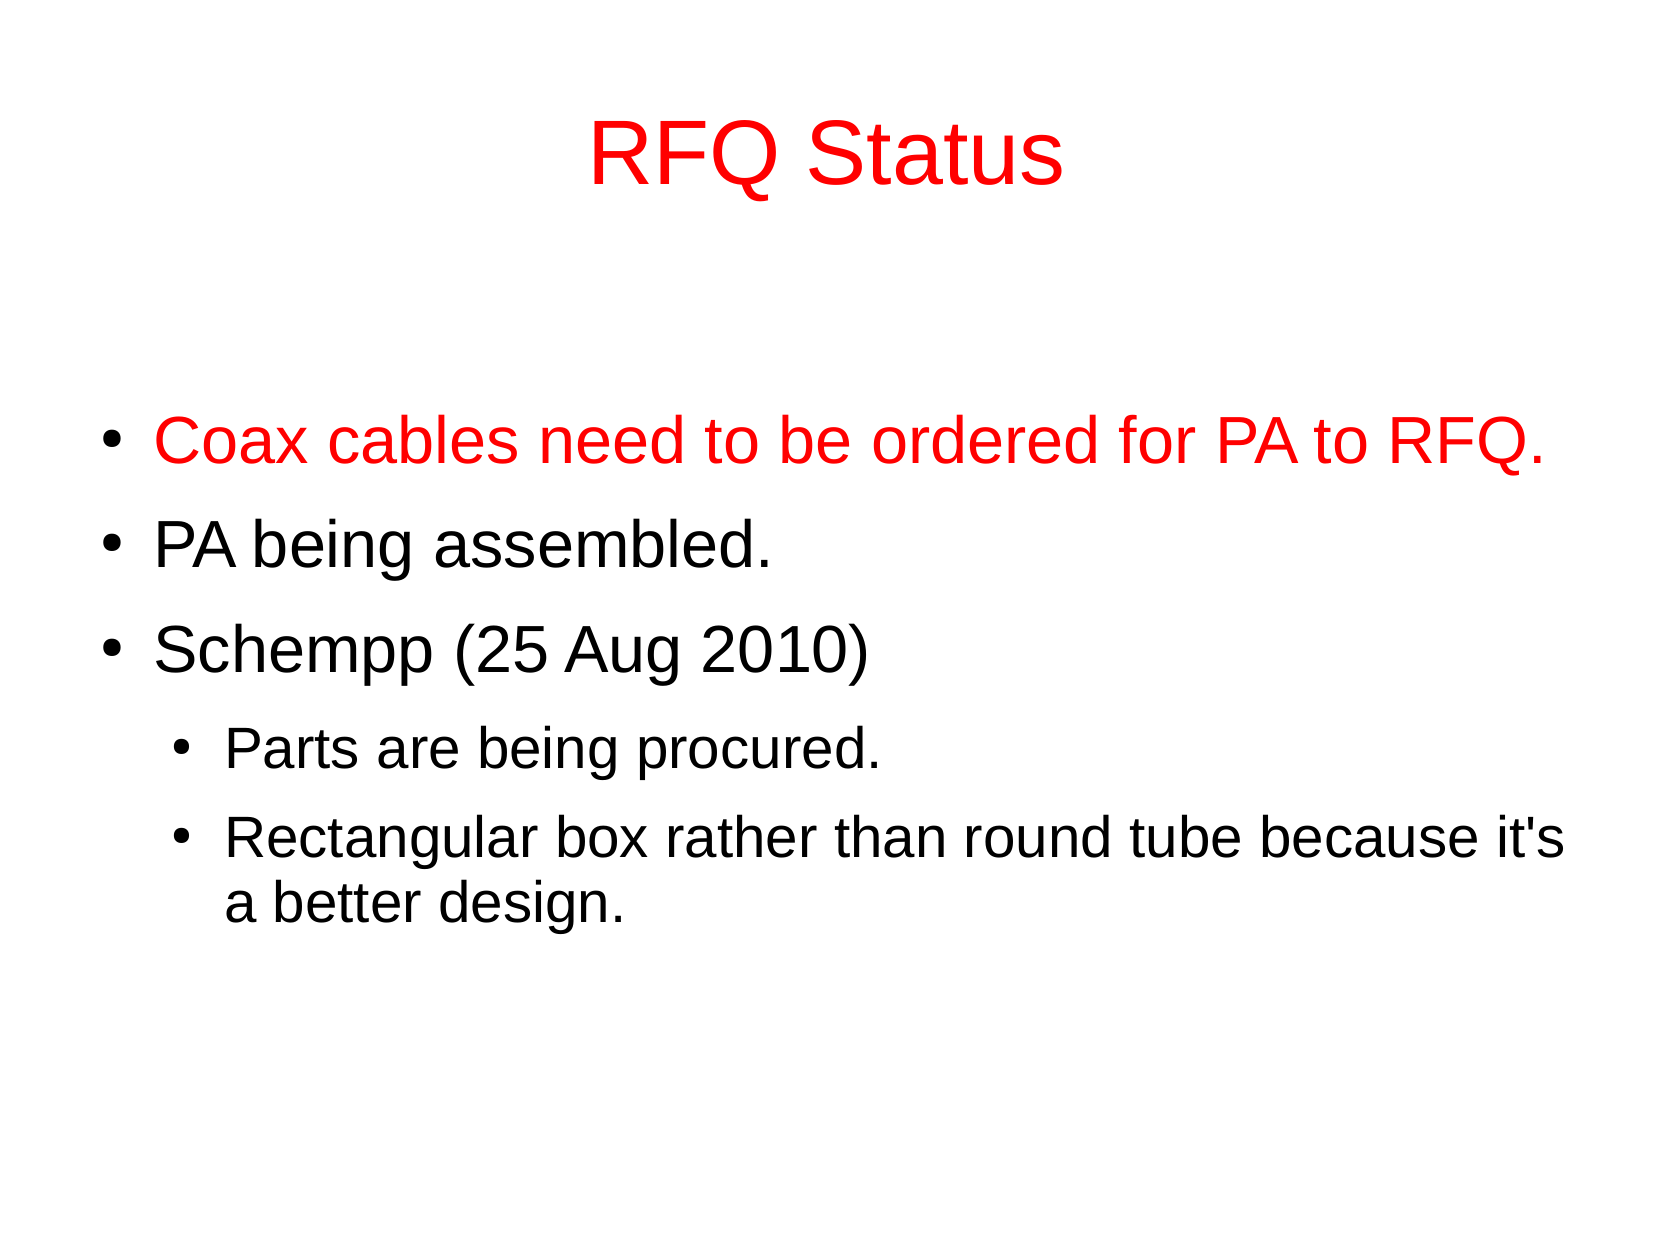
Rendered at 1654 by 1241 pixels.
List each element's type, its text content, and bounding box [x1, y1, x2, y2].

title RFQ Status [82, 49, 1571, 257]
list Coax cables need to be ordered for PA to RFQ. PA being assembled. Schempp (25 Aug 2010) Parts are being procured. Rectangular box rather than round tube because it's a better design. [82, 298, 1571, 1241]
